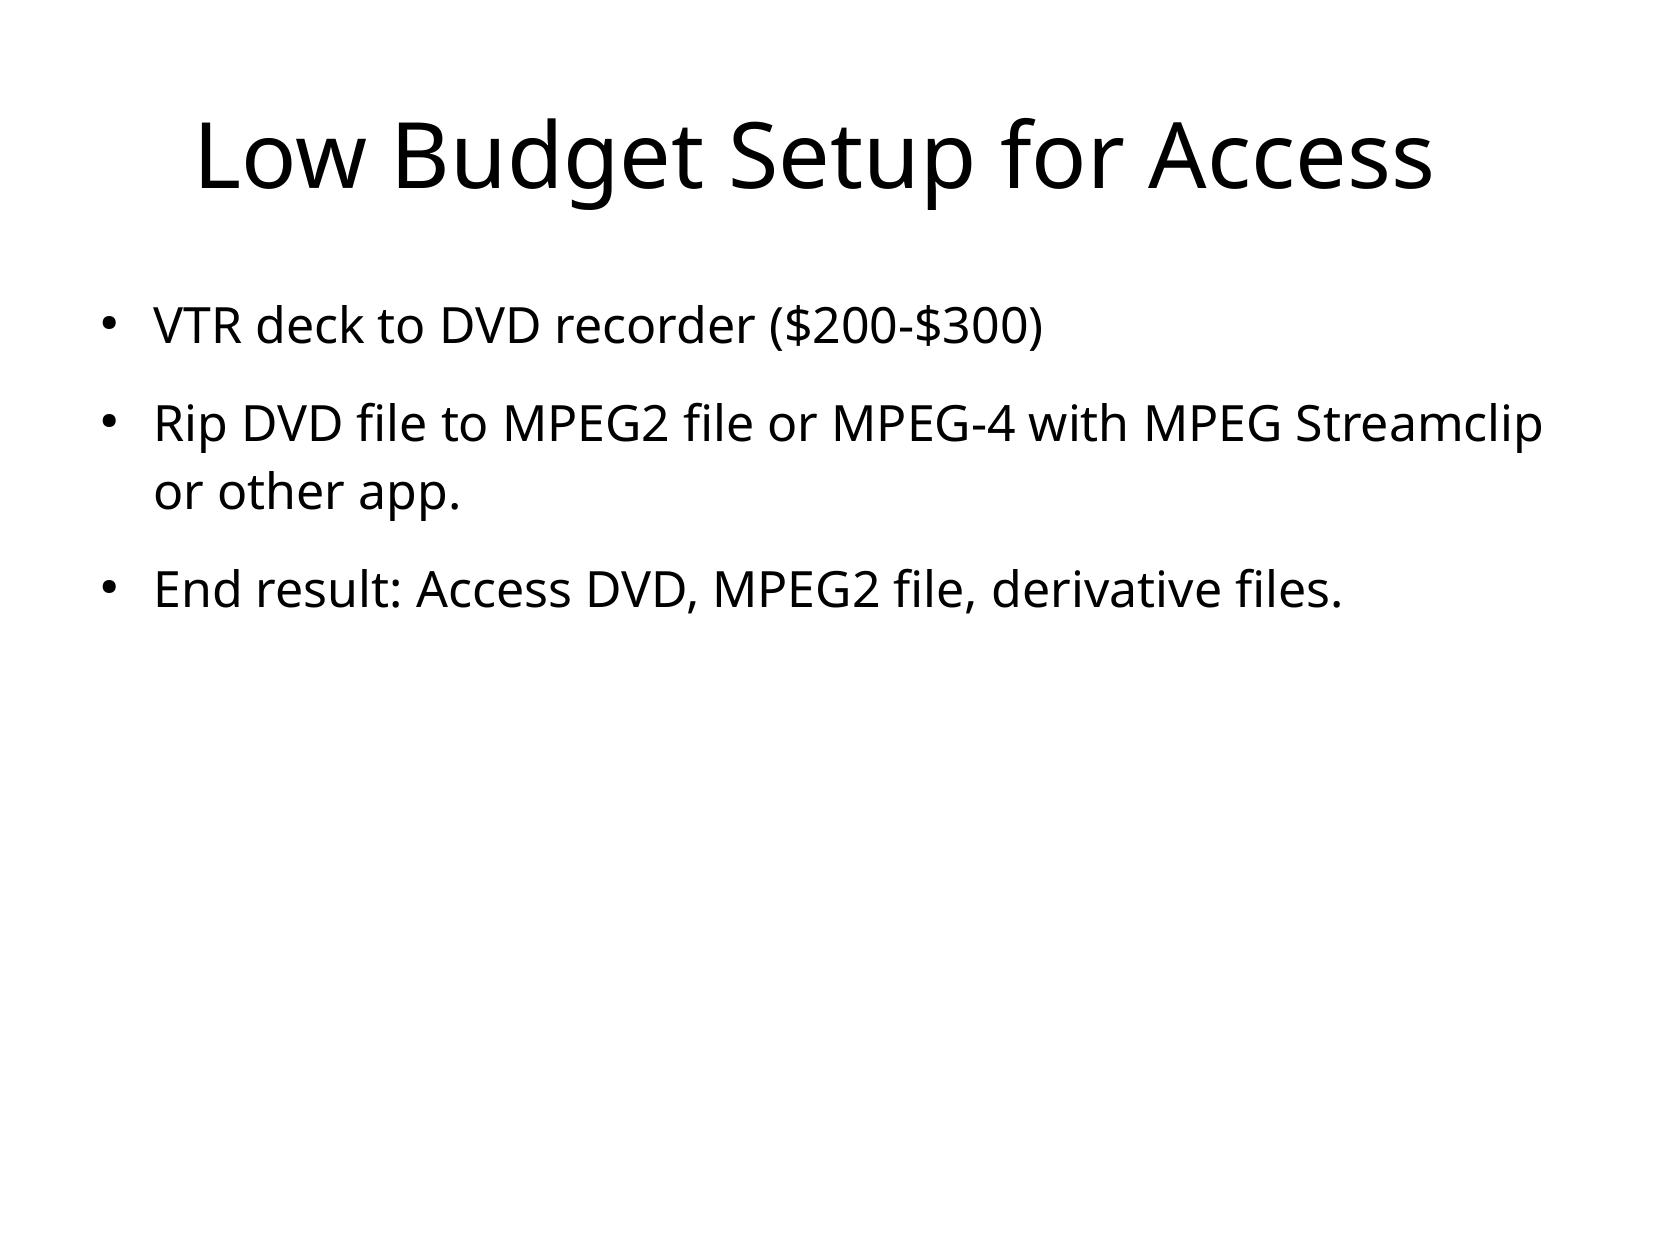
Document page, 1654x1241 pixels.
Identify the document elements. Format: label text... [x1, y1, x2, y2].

title Low Budget Setup for Access [82, 56, 1571, 250]
list VTR deck to DVD recorder ($200-$300) Rip DVD file to MPEG2 file or MPEG-4 with MPEG Streamclip or other app. End result: Access DVD, MPEG2 file, derivative files. [82, 290, 1571, 1094]
